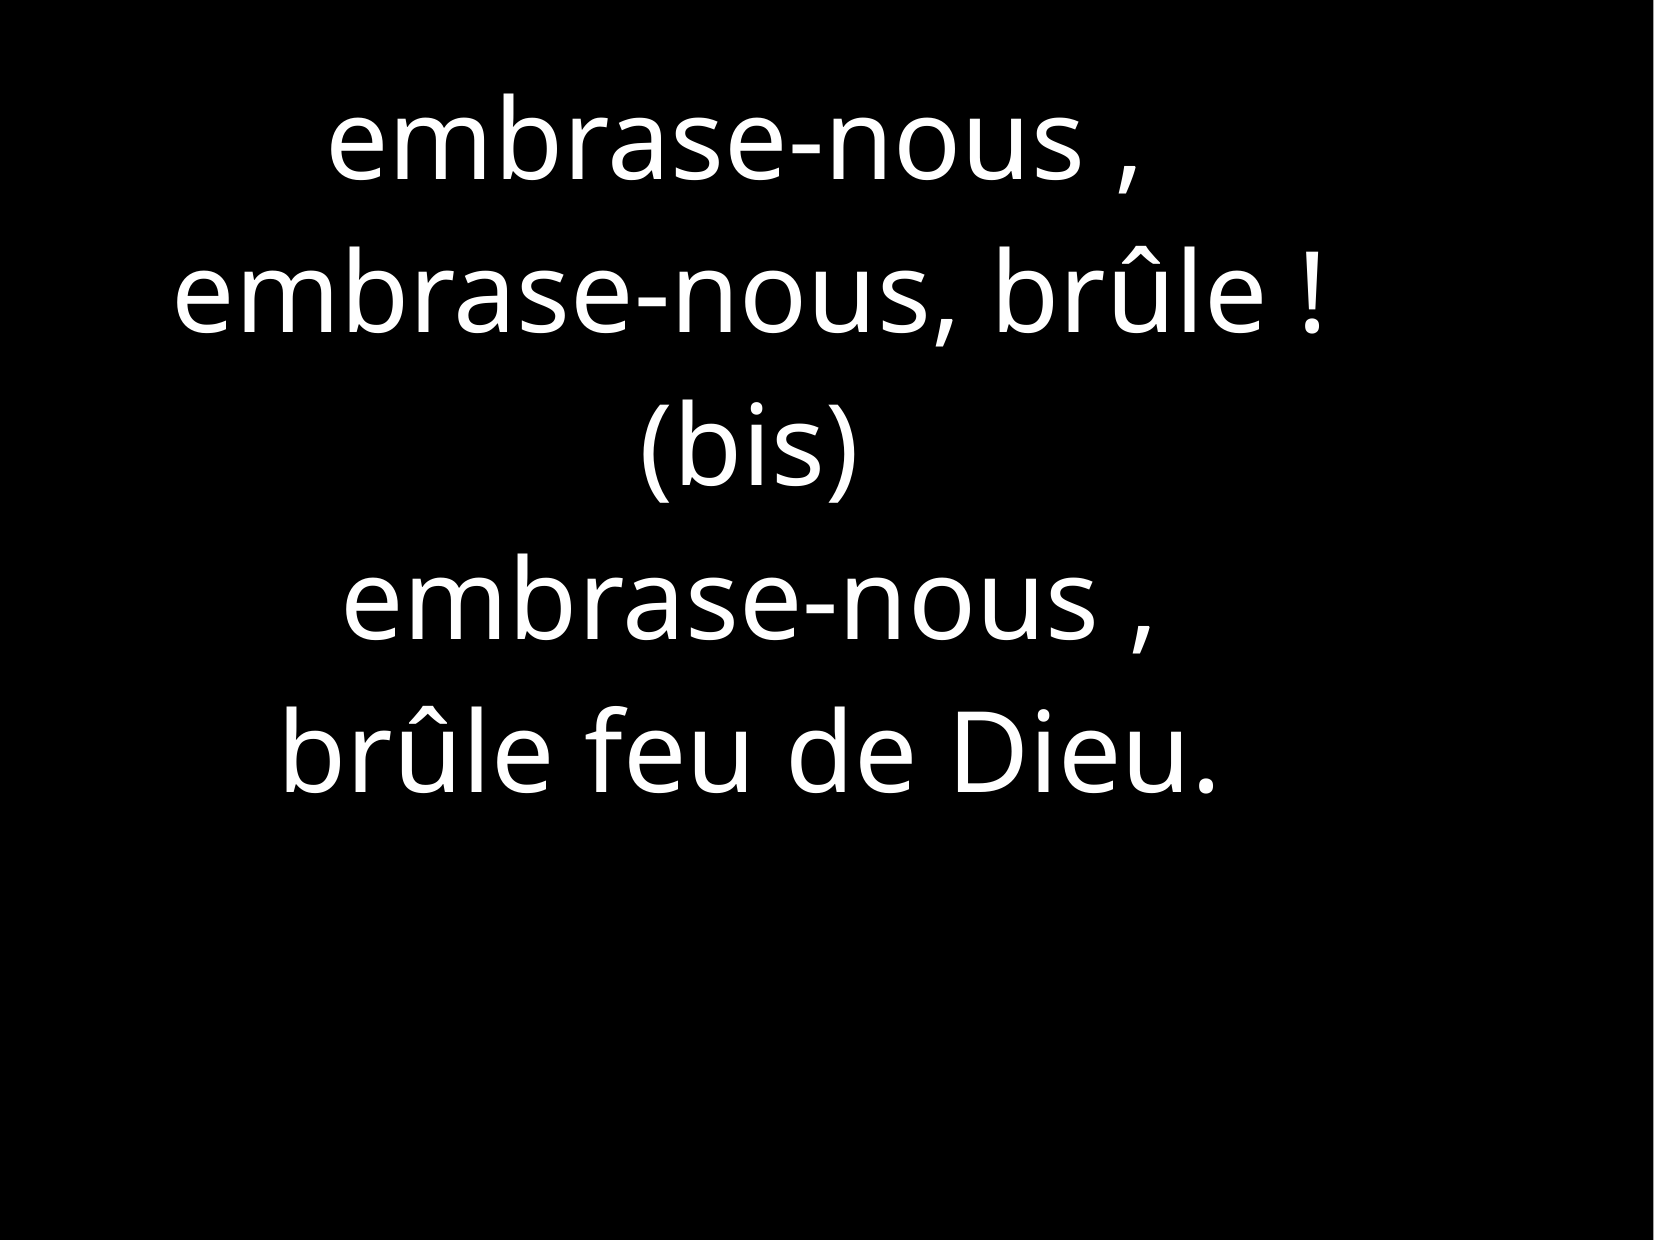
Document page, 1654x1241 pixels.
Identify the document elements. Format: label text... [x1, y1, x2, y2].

subtitle embrase-nous , embrase-nous, brûle !(bis) embrase-nous , brûle feu de Dieu. [75, 32, 1425, 1006]
